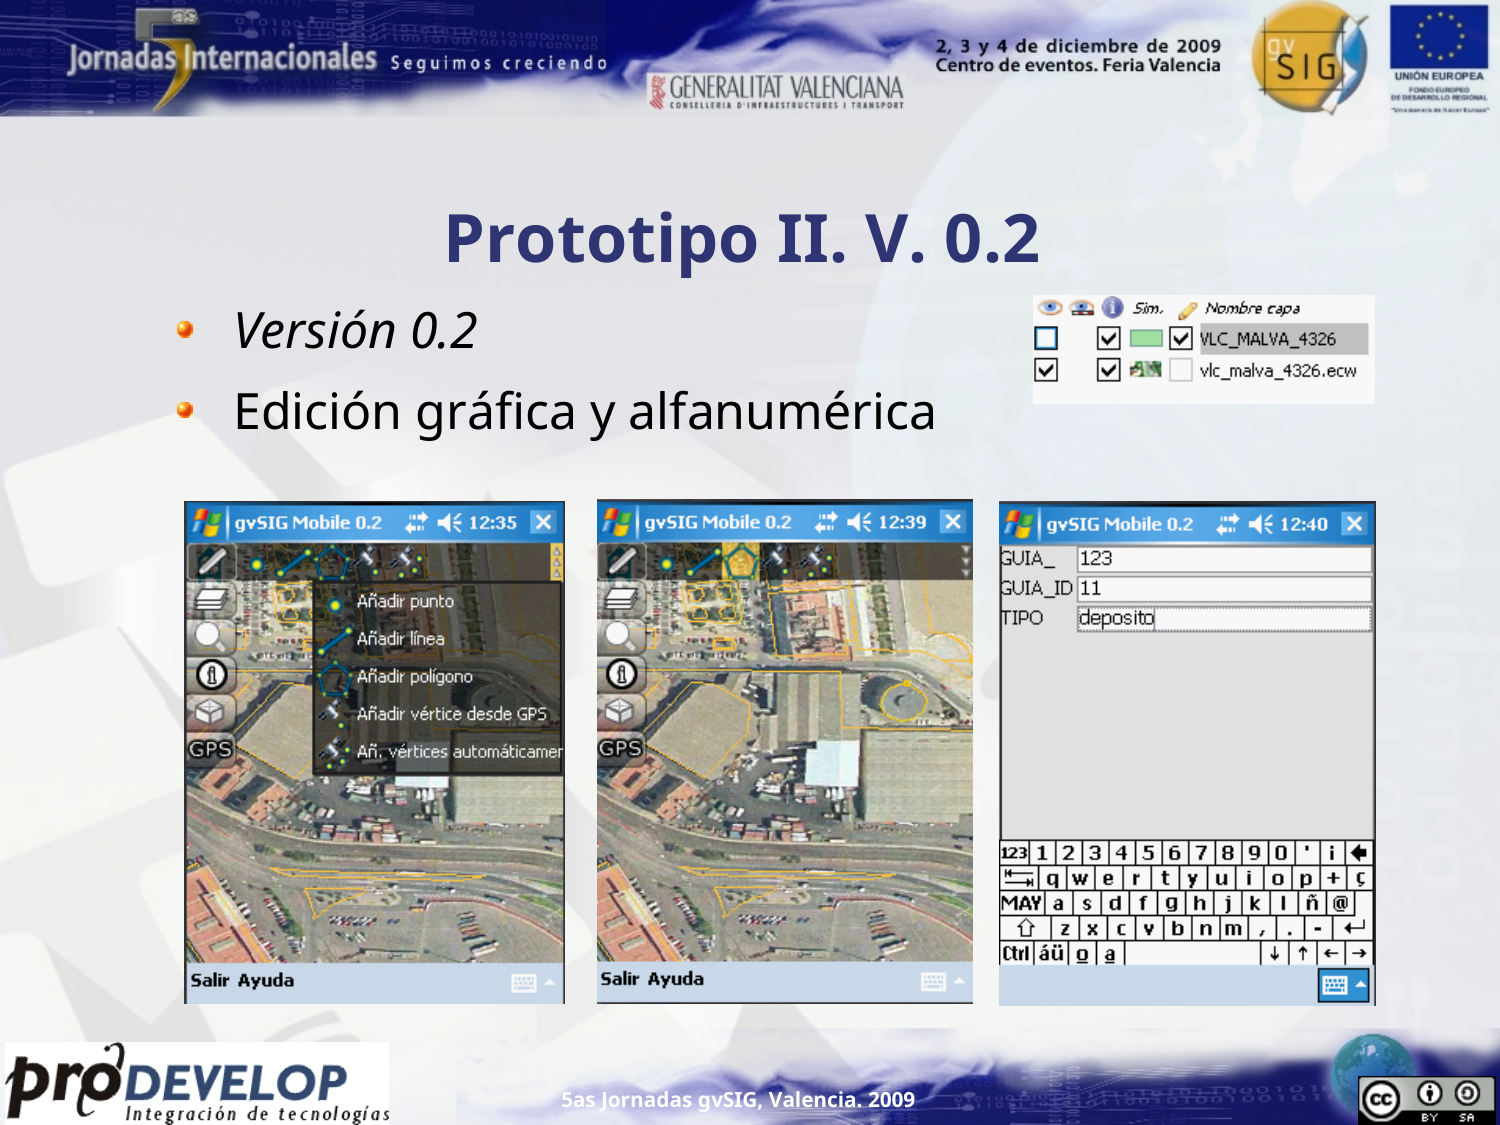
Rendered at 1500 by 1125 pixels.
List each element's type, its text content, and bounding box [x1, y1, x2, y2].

picture [0, 0, 1500, 1125]
title Prototipo II. V. 0.2 [67, 143, 1418, 331]
list Versión 0.2 Edición gráfica y alfanumérica [177, 295, 1418, 1034]
